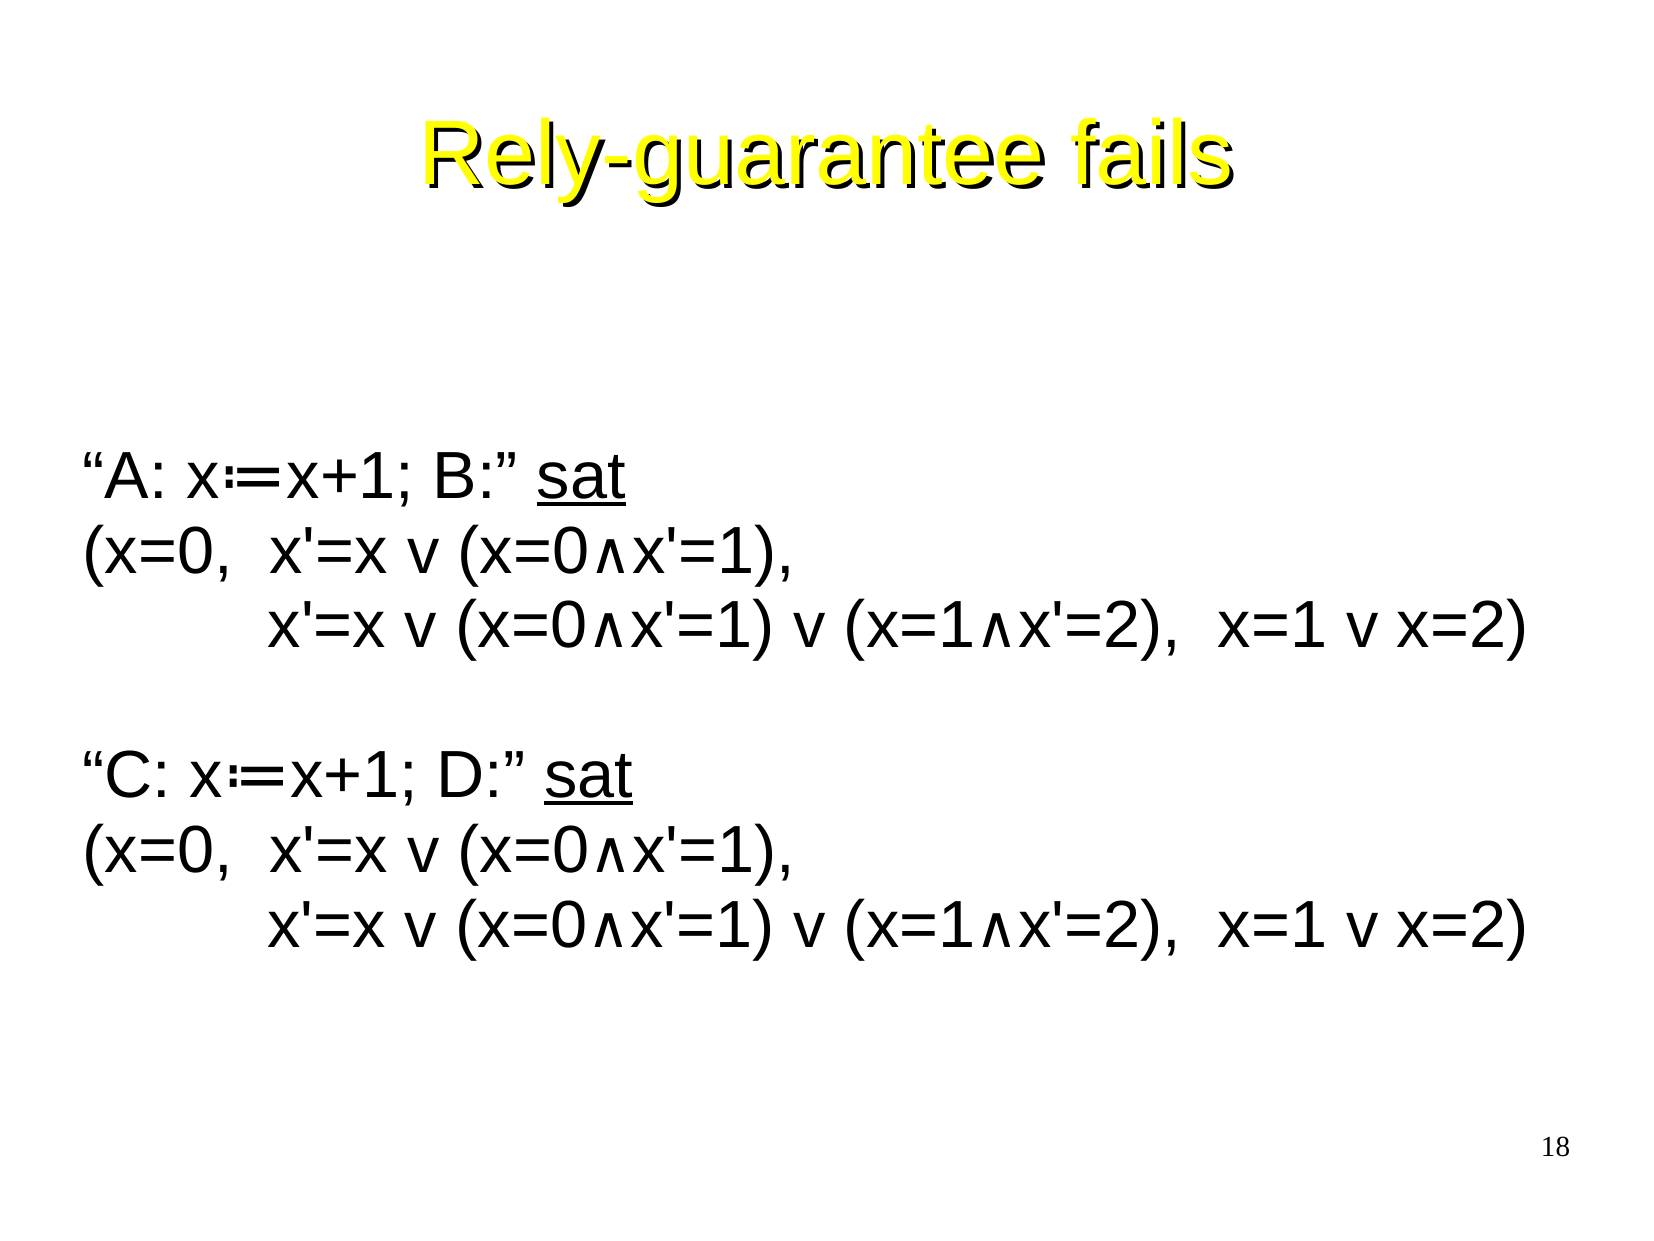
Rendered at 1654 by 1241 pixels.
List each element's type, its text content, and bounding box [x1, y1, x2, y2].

subtitle “A: x≔x+1; B:” sat (x=0, x'=x v (x=0∧x'=1), x'=x v (x=0∧x'=1) v (x=1∧x'=2), x=1 v x=2) “C: x≔x+1; D:” sat (x=0, x'=x v (x=0∧x'=1), x'=x v (x=0∧x'=1) v (x=1∧x'=2), x=1 v x=2) [82, 290, 1571, 1109]
title Rely-guarantee fails [82, 49, 1571, 257]
